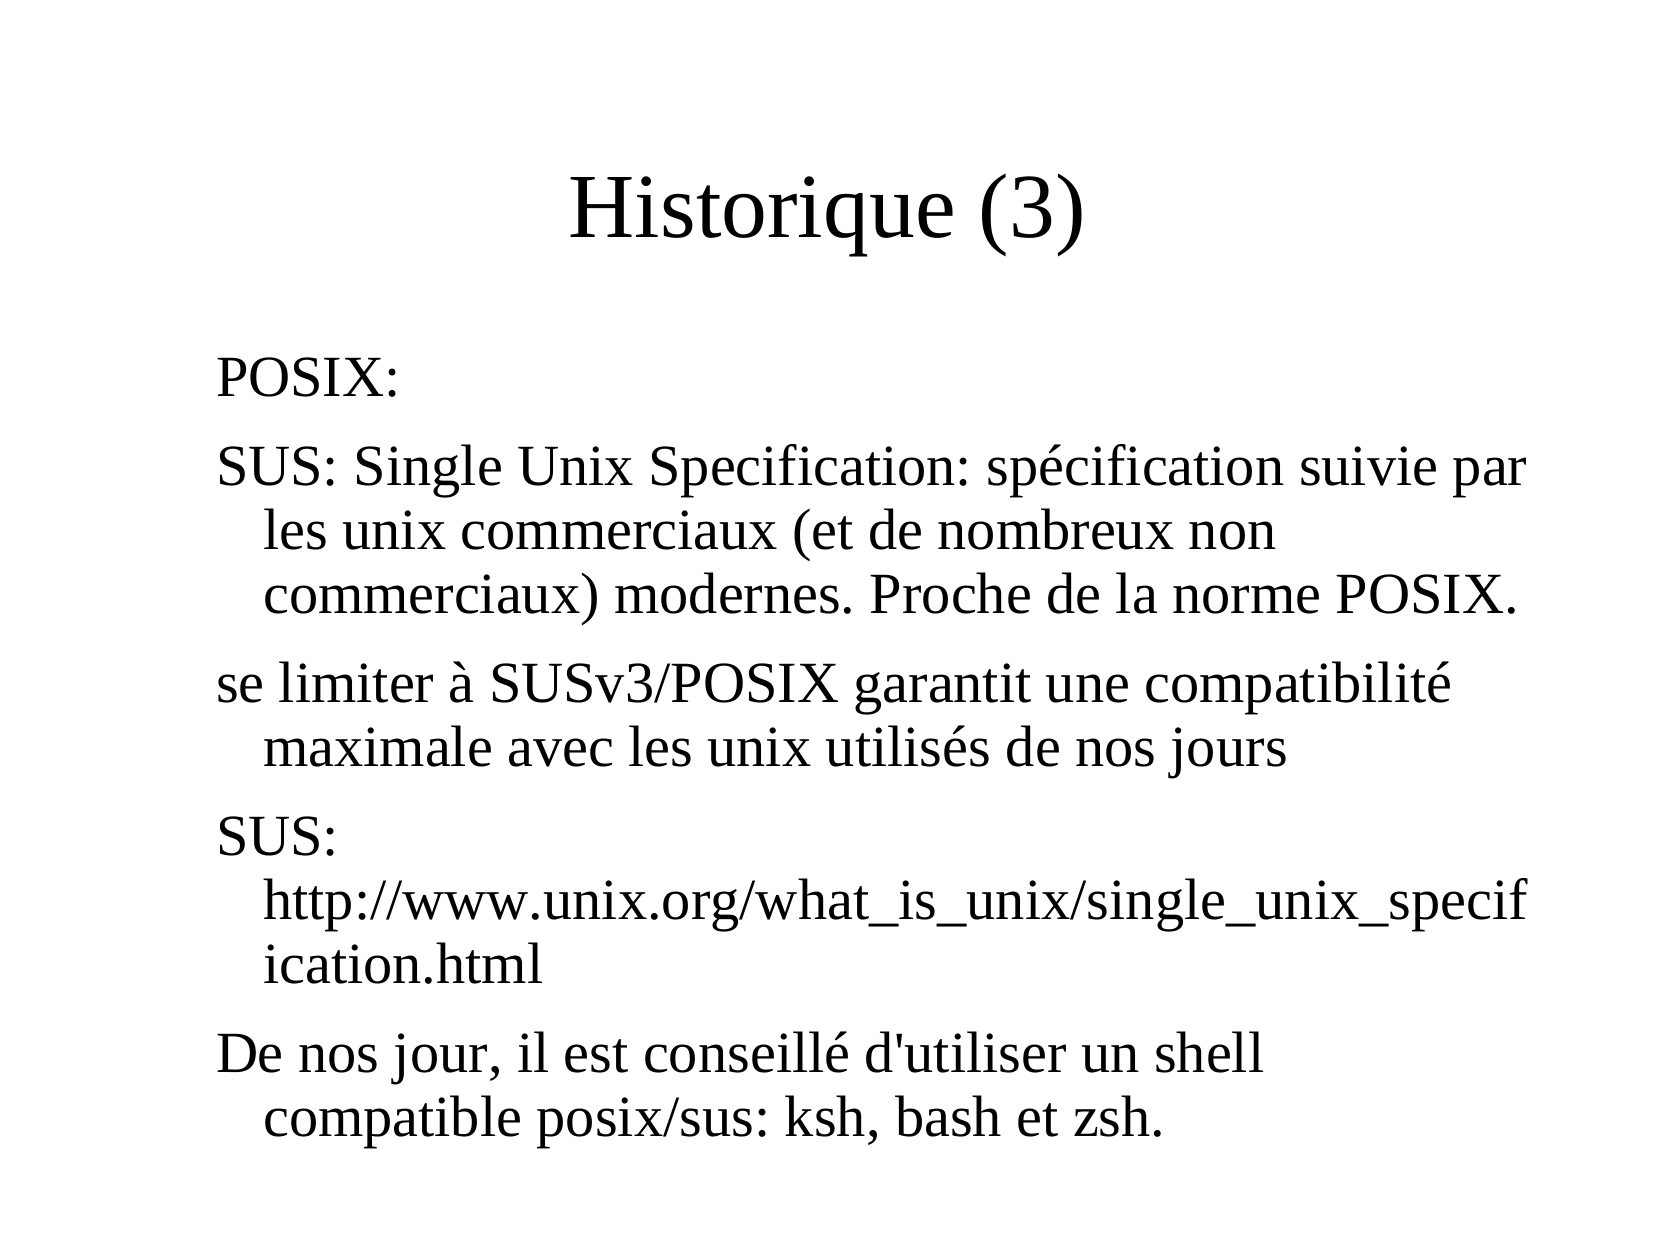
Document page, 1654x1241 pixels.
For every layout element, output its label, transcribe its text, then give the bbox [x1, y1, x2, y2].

list POSIX: SUS: Single Unix Specification: spécification suivie par les unix commerciaux (et de nombreux non commerciaux) modernes. Proche de la norme POSIX. se limiter à SUSv3/POSIX garantit une compatibilité maximale avec les unix utilisés de nos jours SUS: http://www.unix.org/what_is_unix/single_unix_specification.html De nos jour, il est conseillé d'utiliser un shell compatible posix/sus: ksh, bash et zsh. [121, 344, 1534, 1160]
title Historique (3) [121, 102, 1534, 311]
